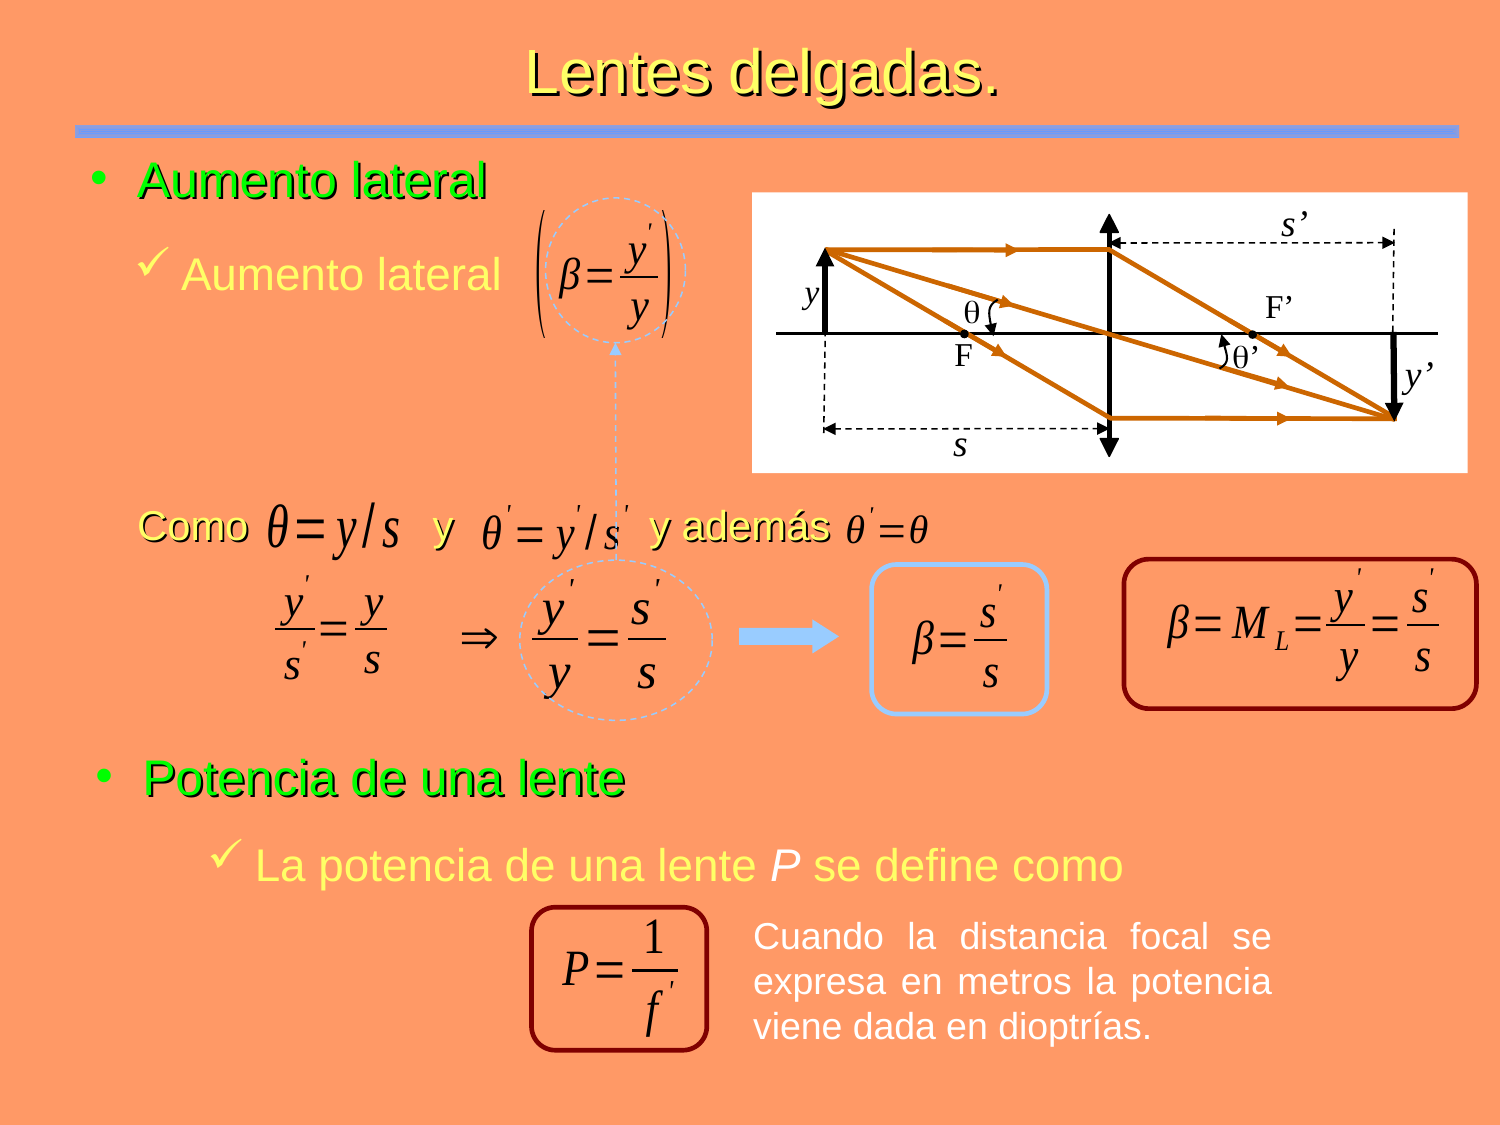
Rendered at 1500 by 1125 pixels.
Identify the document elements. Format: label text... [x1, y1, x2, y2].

text_box F [951, 333, 977, 374]
chart [548, 910, 696, 1040]
chart [896, 576, 1024, 700]
text_box La potencia de una lente P se define como [115, 828, 1194, 916]
text_box Lentes delgadas. [50, 23, 1476, 114]
chart [522, 210, 692, 338]
text_box y [799, 270, 826, 311]
text_box Aumento lateral [74, 139, 1405, 228]
chart [470, 497, 644, 560]
text_box s [947, 418, 974, 464]
text_box [75, 125, 1460, 138]
text_box [752, 192, 1468, 474]
chart [255, 493, 418, 564]
text_box Aumento lateral [41, 236, 522, 325]
text_box Cuando la distancia focal se expresa en metros la potencia viene dada en dioptrías. [738, 904, 1287, 1051]
text_box F’ [1253, 285, 1307, 326]
text_box y’ [1401, 350, 1438, 396]
text_box Potencia de una lente [80, 737, 1410, 825]
text_box ’ [1211, 335, 1281, 376]
text_box Como y y además [122, 491, 1010, 557]
chart [261, 568, 405, 692]
text_box  [937, 290, 1007, 331]
text_box [739, 620, 838, 653]
chart [1151, 562, 1456, 685]
chart [446, 570, 685, 702]
chart [835, 500, 946, 552]
text_box s’ [1271, 198, 1318, 244]
